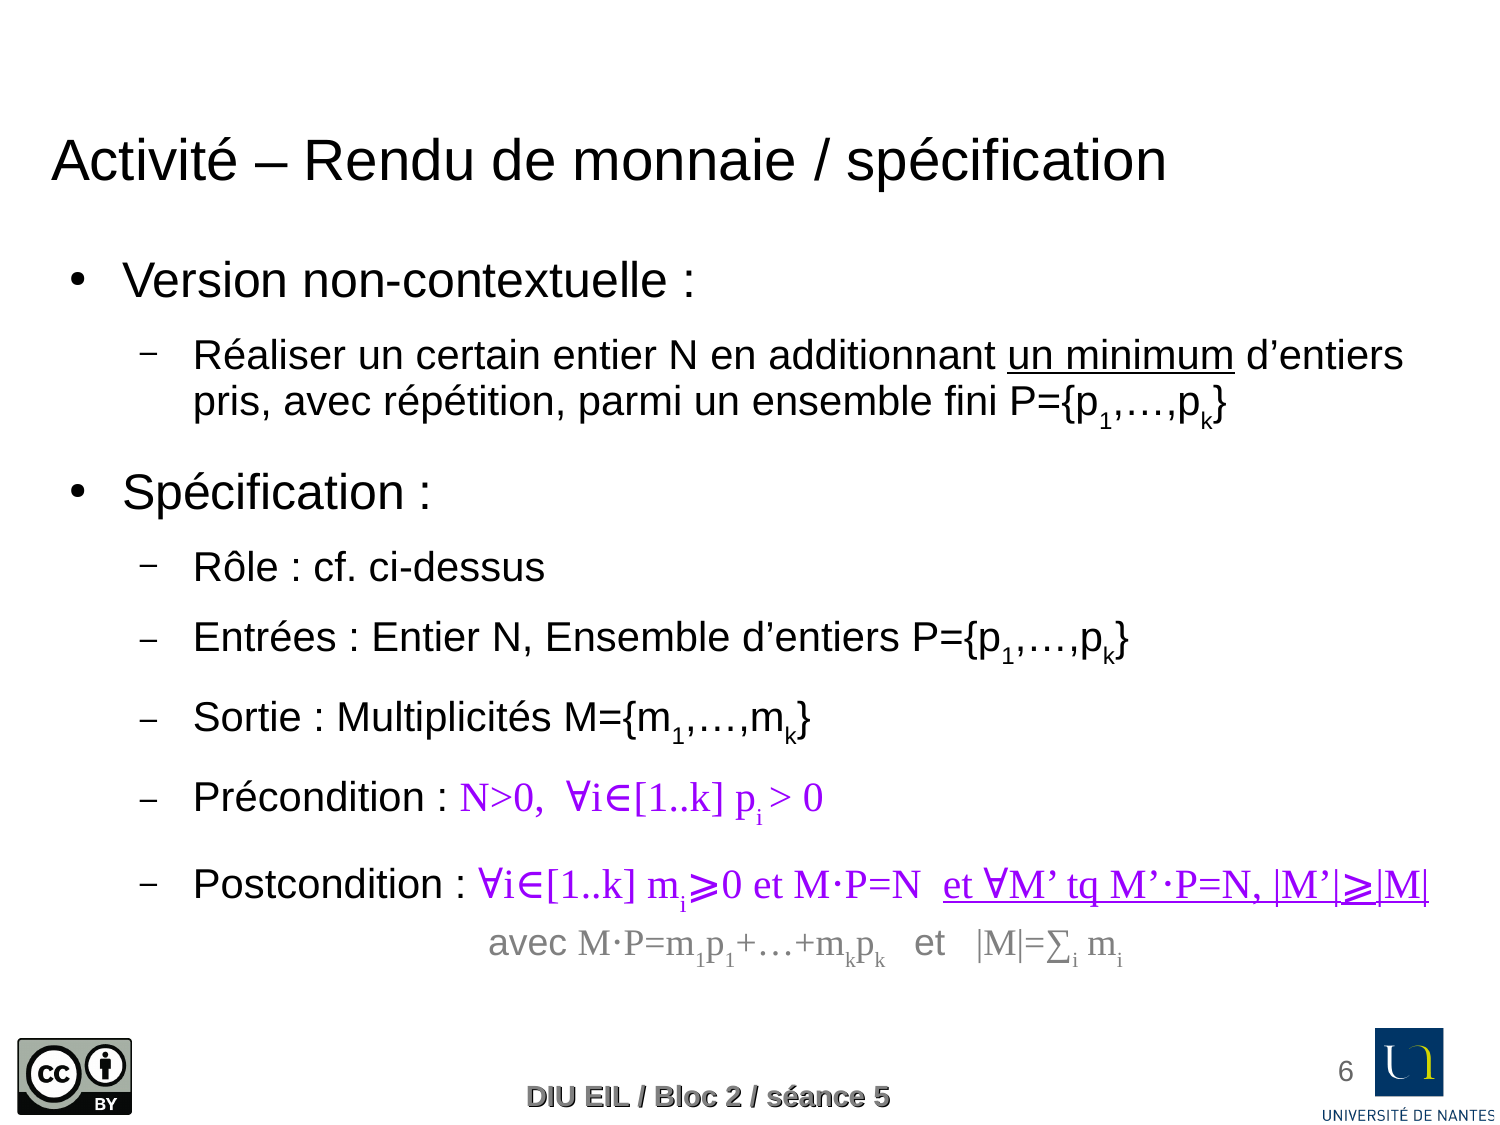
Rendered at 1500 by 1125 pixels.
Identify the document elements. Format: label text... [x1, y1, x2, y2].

list Version non-contextuelle : Réaliser un certain entier N en additionnant un minimum d’entiers pris, avec répétition, parmi un ensemble fini P={p1,…,pk} Spécification : Rôle : cf. ci-dessus Entrées : Entier N, Ensemble d’entiers P={p1,…,pk} Sortie : Multiplicités M={m1,…,mk} Précondition : N>0, ∀i∈[1..k] pi > 0 Postcondition : ∀i∈[1..k] mi⩾0 et M⋅P=N et ∀M’ tq M’⋅P=N, |M’|⩾|M| avec M⋅P=m1p1+…+mkpk et |M|=∑i mi [51, 252, 1449, 1064]
picture [1323, 1028, 1495, 1121]
title Activité – Rendu de monnaie / spécification [51, 97, 1449, 223]
picture [17, 1038, 132, 1115]
